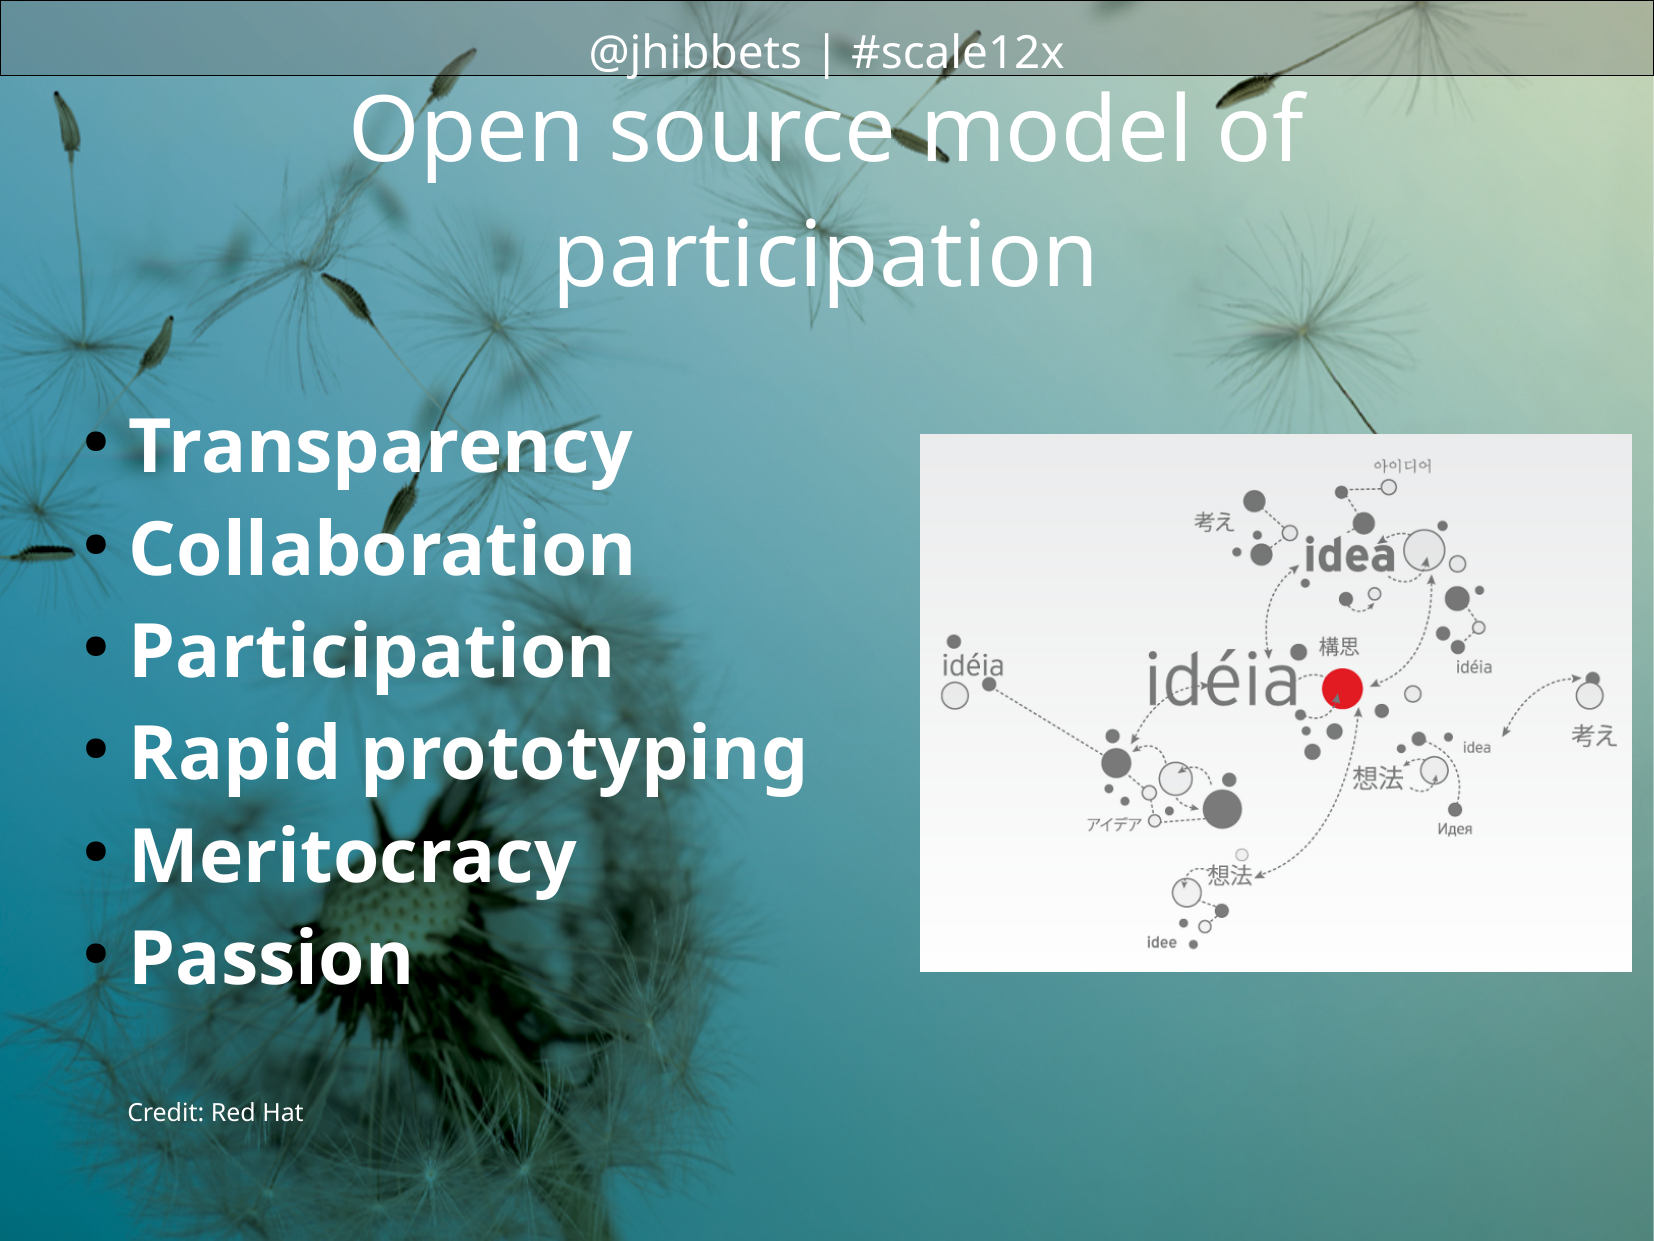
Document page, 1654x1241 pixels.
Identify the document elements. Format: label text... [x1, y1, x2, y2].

text_box Credit: Red Hat [112, 1087, 326, 1131]
title Open source model of participation [82, 84, 1571, 290]
picture [0, 76, 1654, 1241]
text_box Transparency Collaboration Participation Rapid prototyping Meritocracy Passion [82, 290, 1571, 1109]
